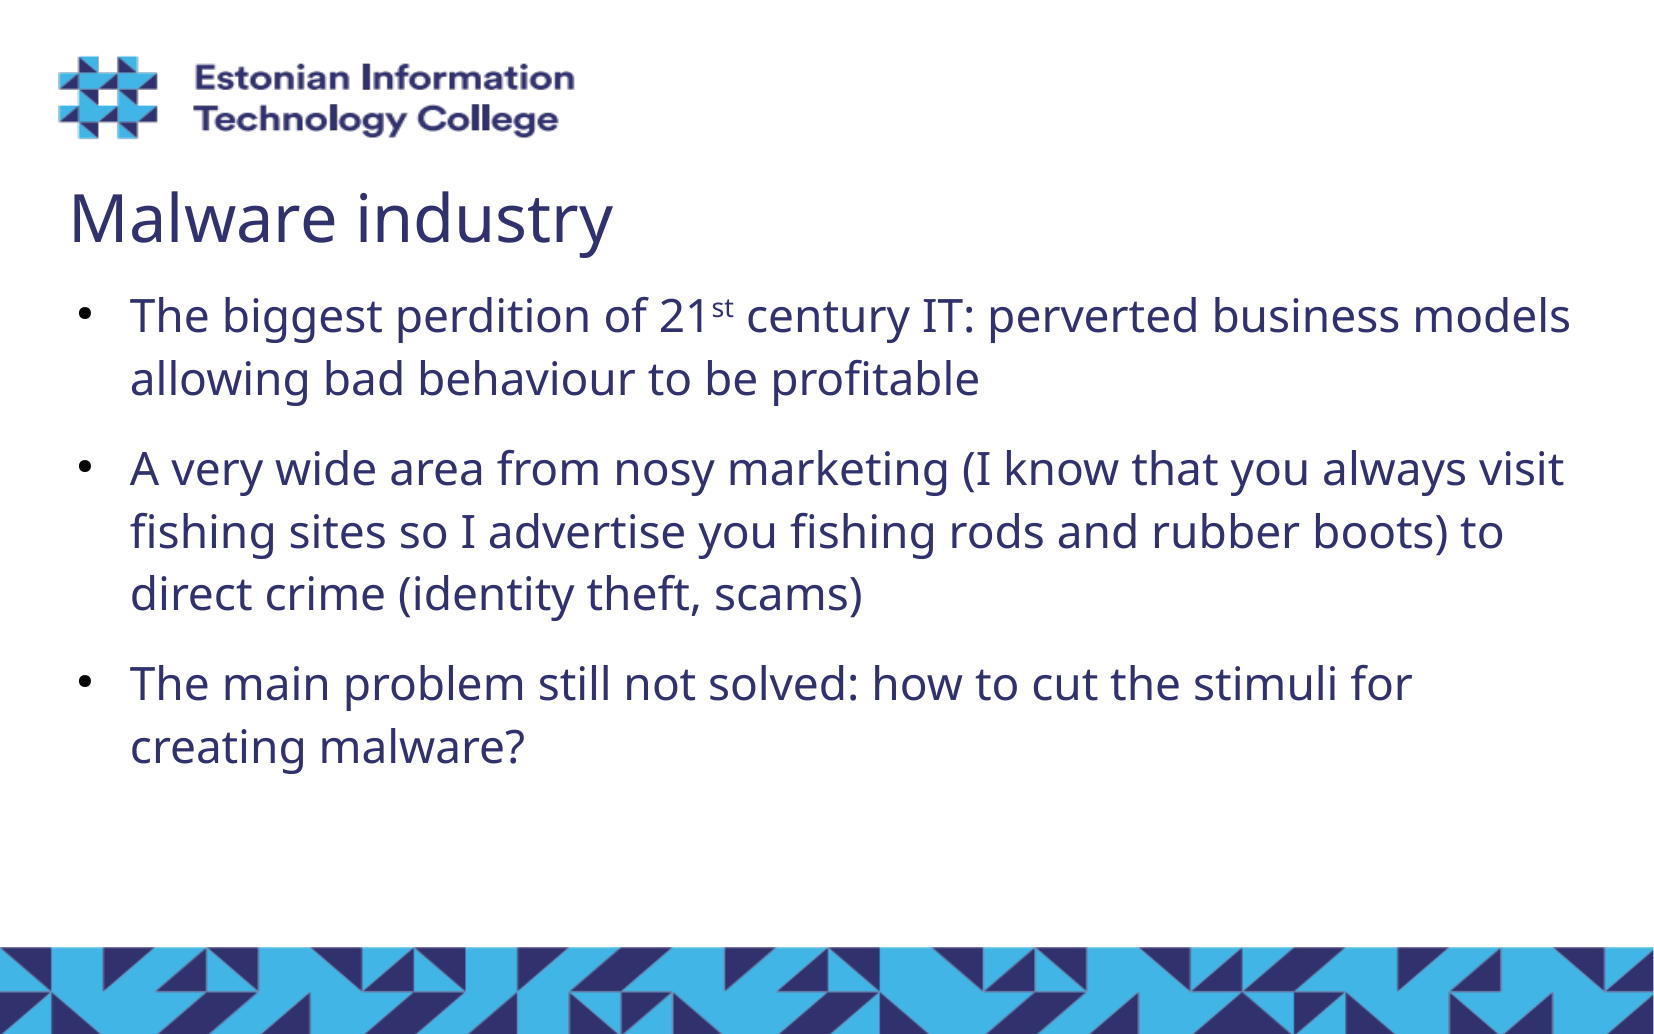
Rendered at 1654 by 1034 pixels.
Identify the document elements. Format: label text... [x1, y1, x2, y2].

title Malware industry [68, 147, 1536, 283]
list The biggest perdition of 21st century IT: perverted business models allowing bad behaviour to be profitable A very wide area from nosy marketing (I know that you always visit fishing sites so I advertise you fishing rods and rubber boots) to direct crime (identity theft, scams) The main problem still not solved: how to cut the stimuli for creating malware? [59, 283, 1595, 936]
